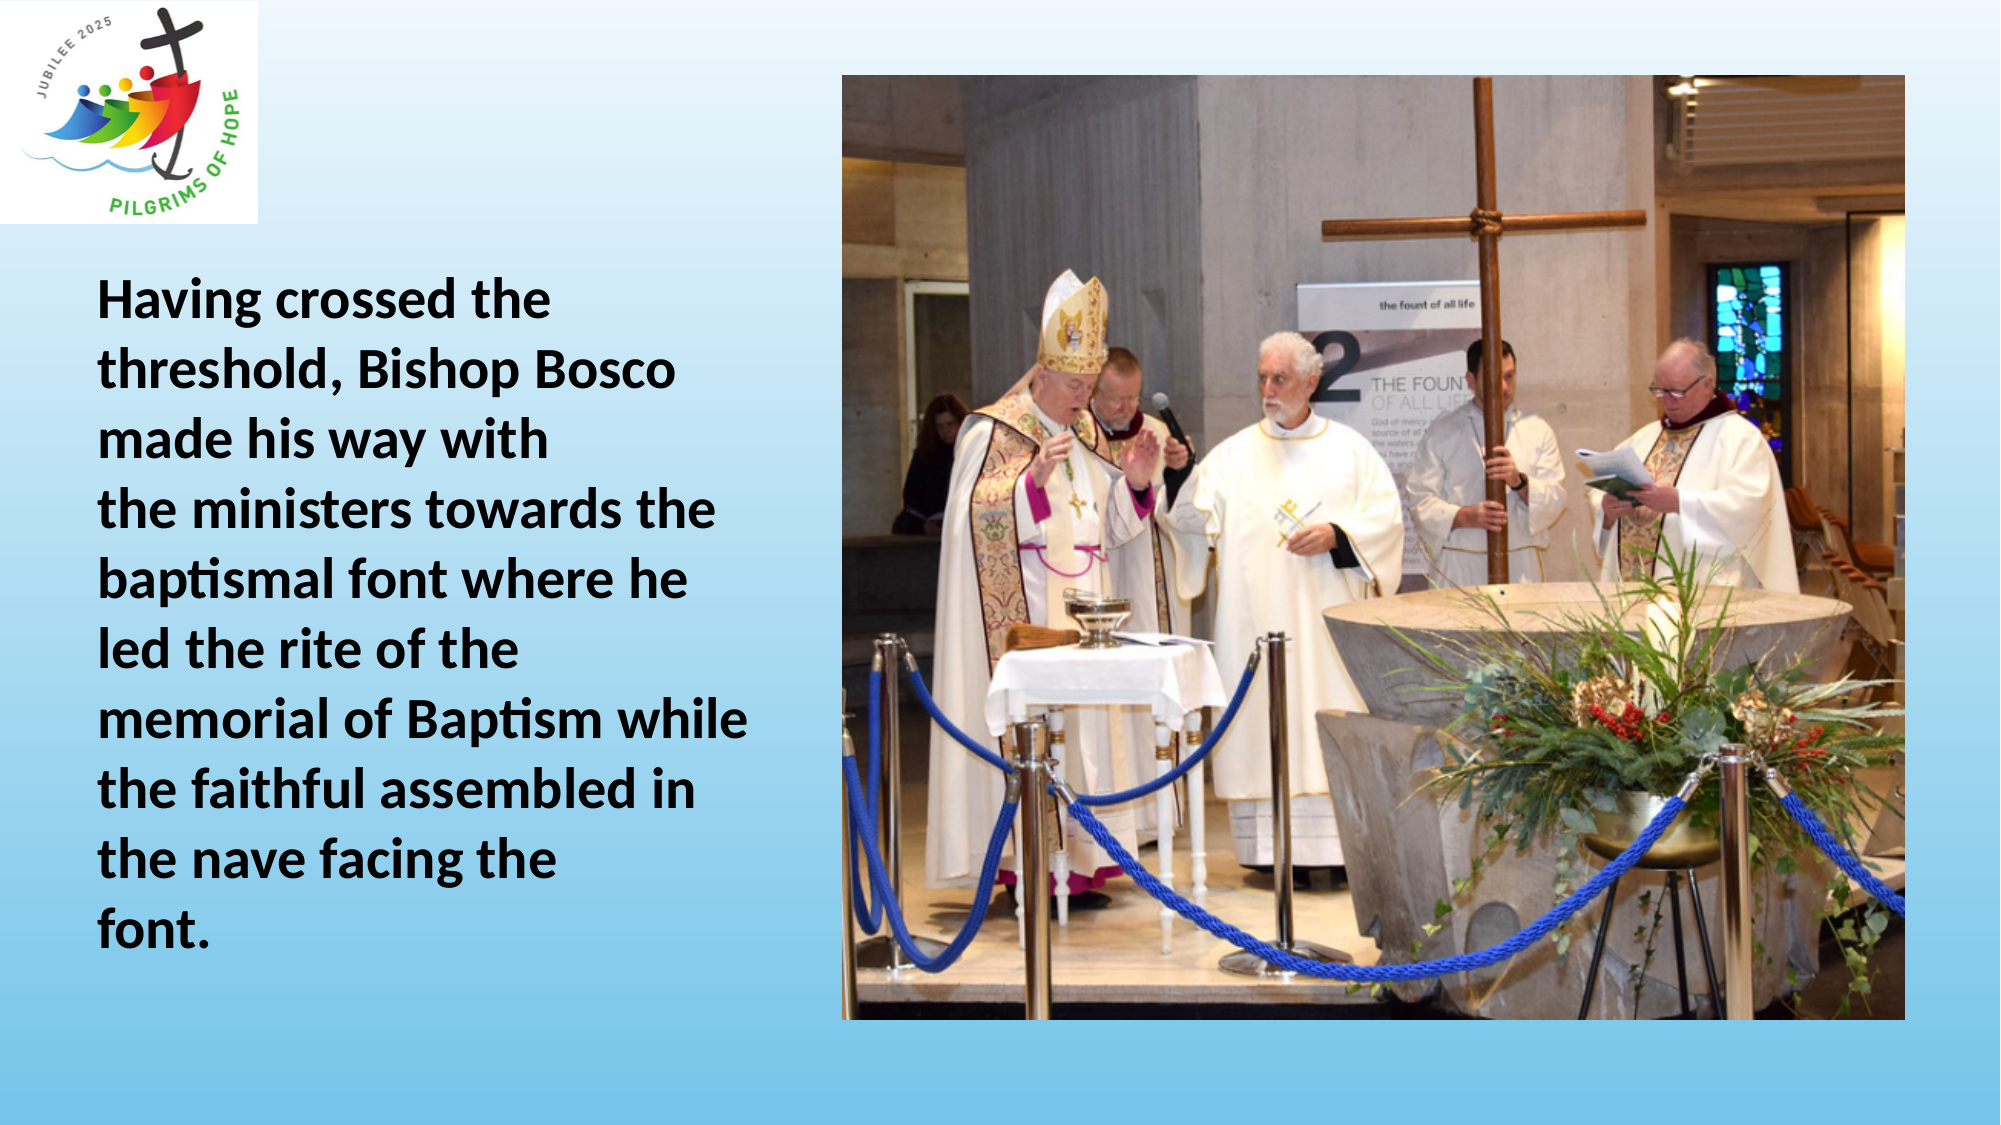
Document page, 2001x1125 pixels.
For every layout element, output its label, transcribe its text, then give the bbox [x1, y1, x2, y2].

picture [0, 1, 258, 224]
picture [842, 75, 1905, 1020]
text_box Having crossed the threshold, Bishop Bosco made his way with the ministers towards the baptismal font where he led the rite of the memorial of Baptism while the faithful assembled in the nave facing the font. [82, 253, 779, 976]
